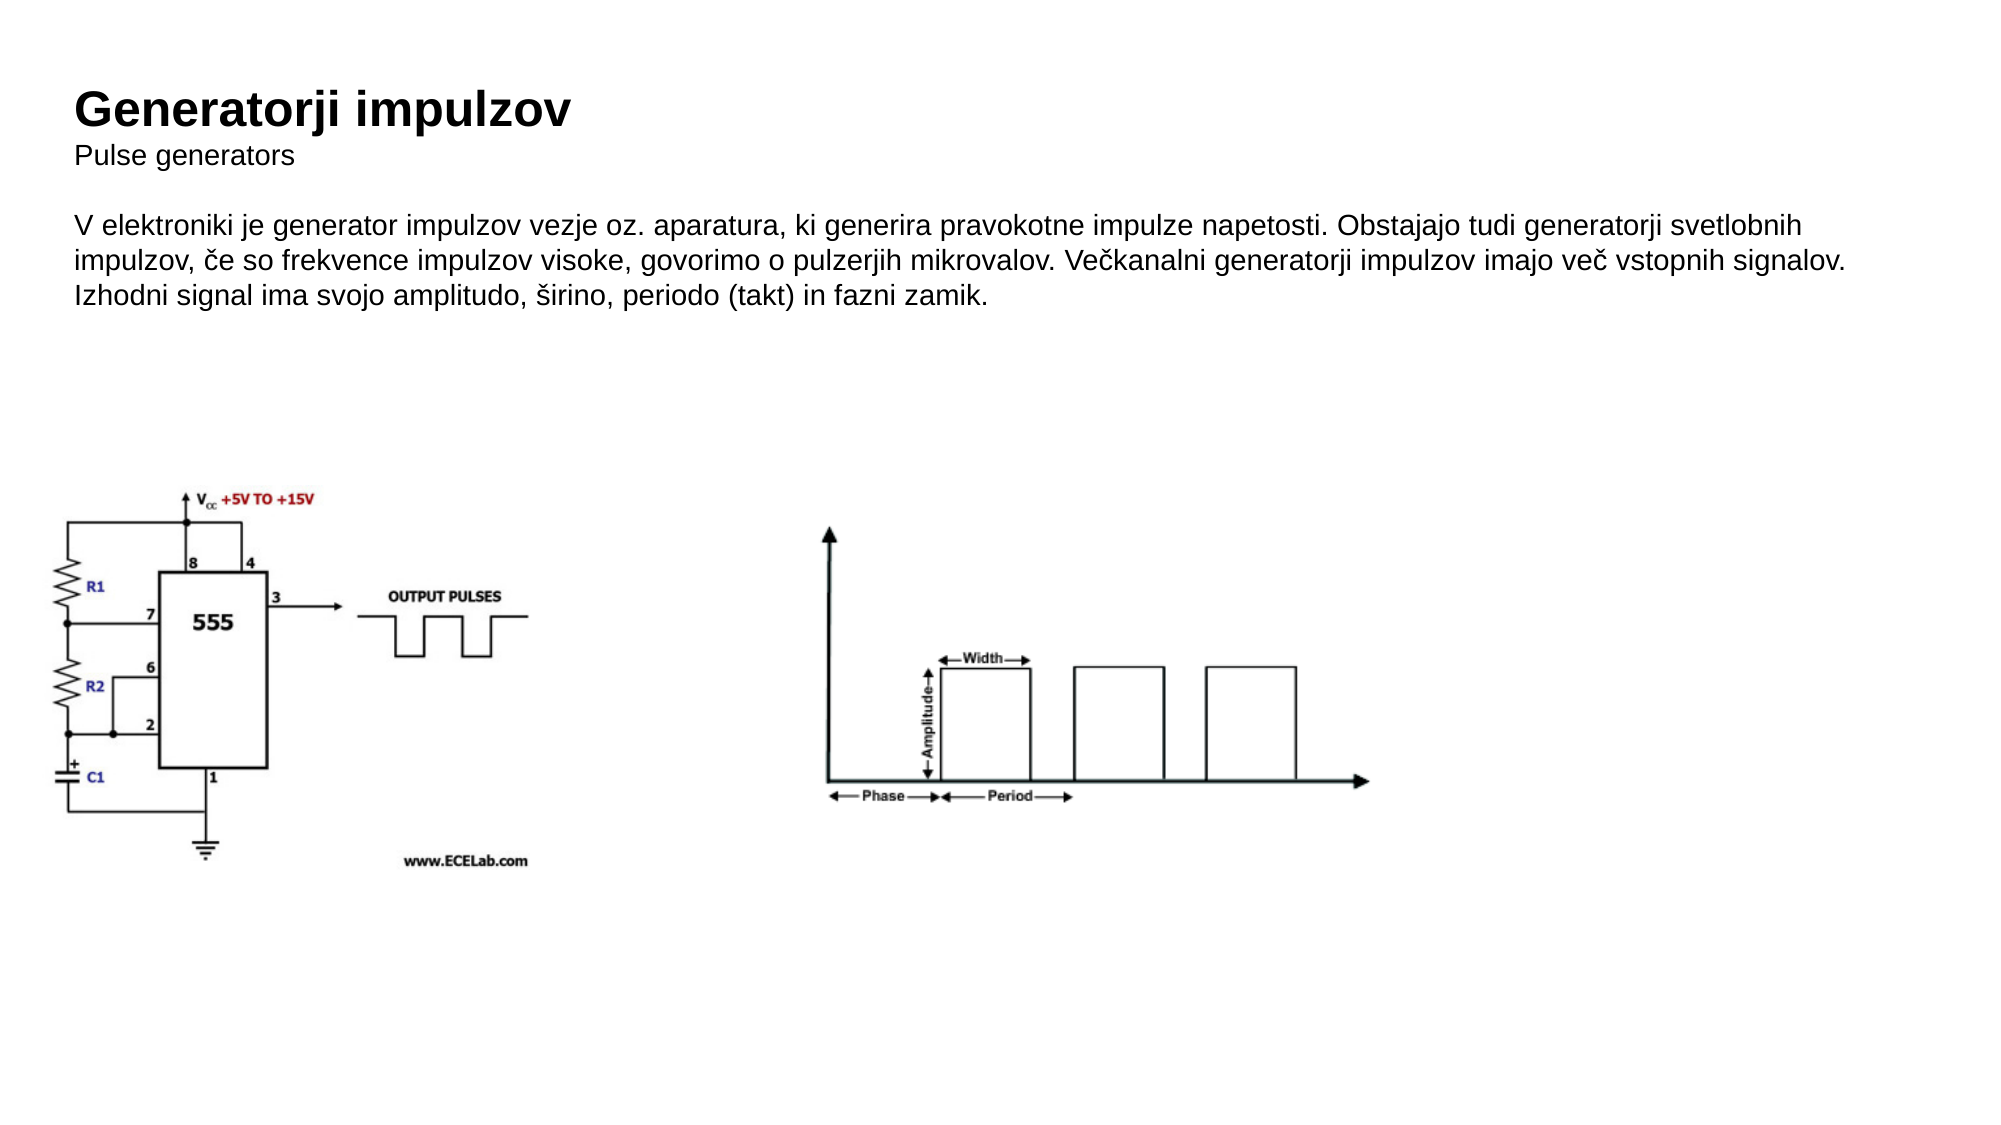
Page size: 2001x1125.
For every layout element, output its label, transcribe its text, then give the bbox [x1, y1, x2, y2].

picture [42, 485, 530, 870]
picture [807, 510, 1465, 823]
text_box Generatorji impulzov Pulse generators V elektroniki je generator impulzov vezje oz. aparatura, ki generira pravokotne impulze napetosti. Obstajajo tudi generatorji svetlobnih impulzov, če so frekvence impulzov visoke, govorimo o pulzerjih mikrovalov. Večkanalni generatorji impulzov imajo več vstopnih signalov. Izhodni signal ima svojo amplitudo, širino, periodo (takt) in fazni zamik. [59, 68, 1903, 389]
